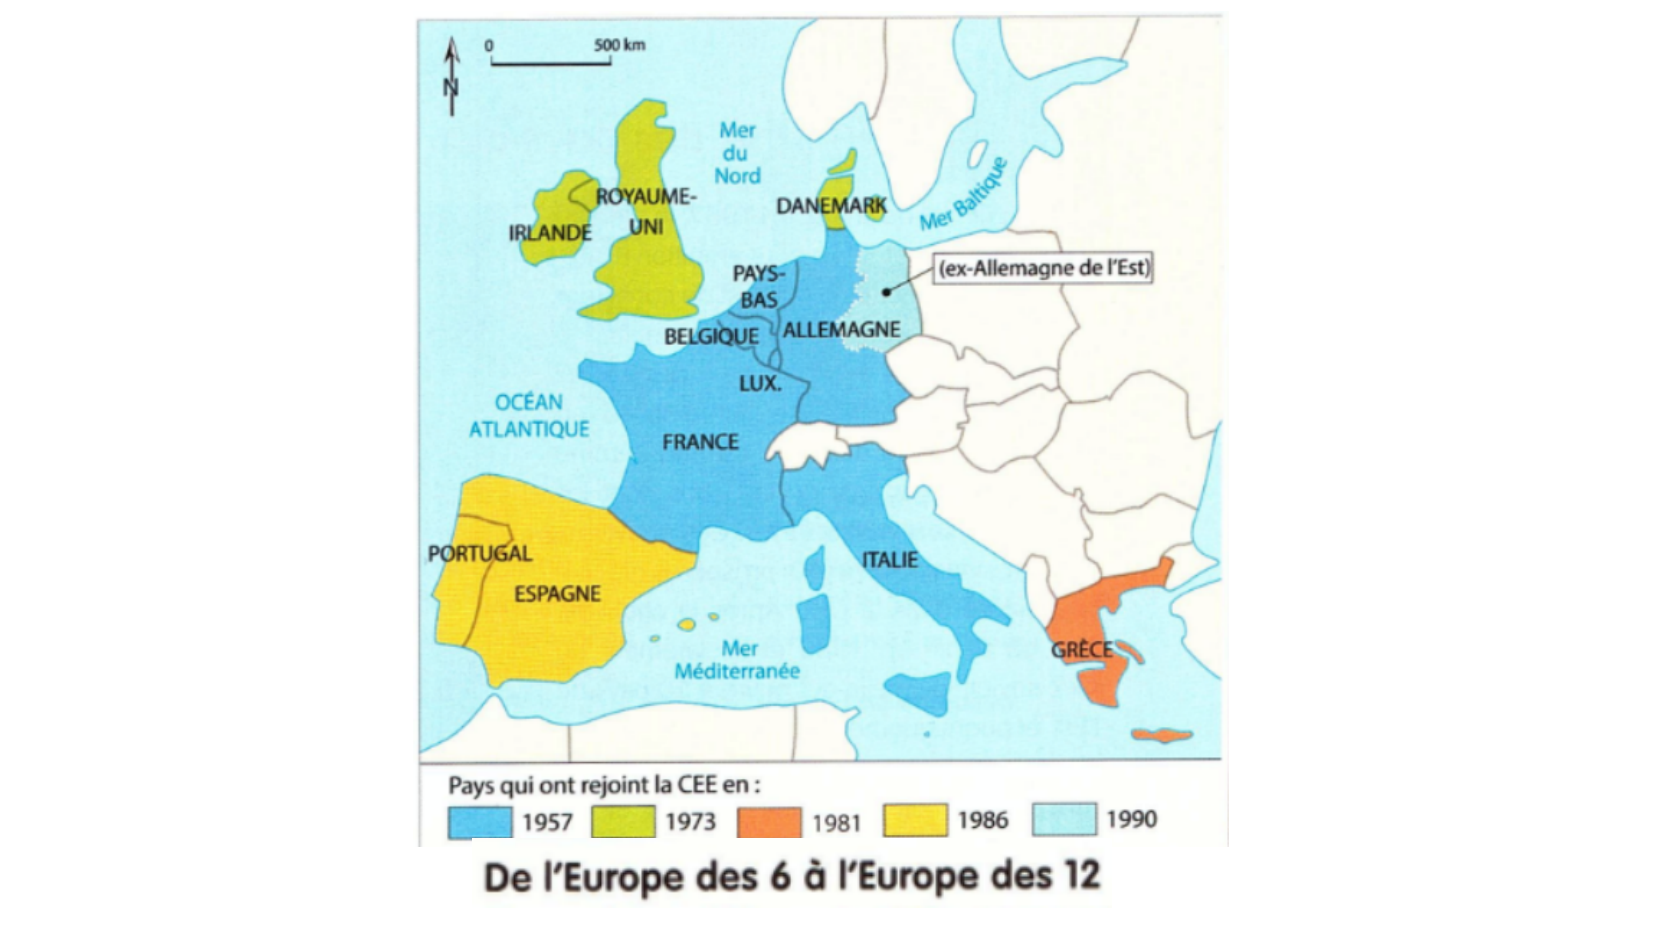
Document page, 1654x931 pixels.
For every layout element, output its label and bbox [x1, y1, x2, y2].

picture [413, 11, 1229, 908]
